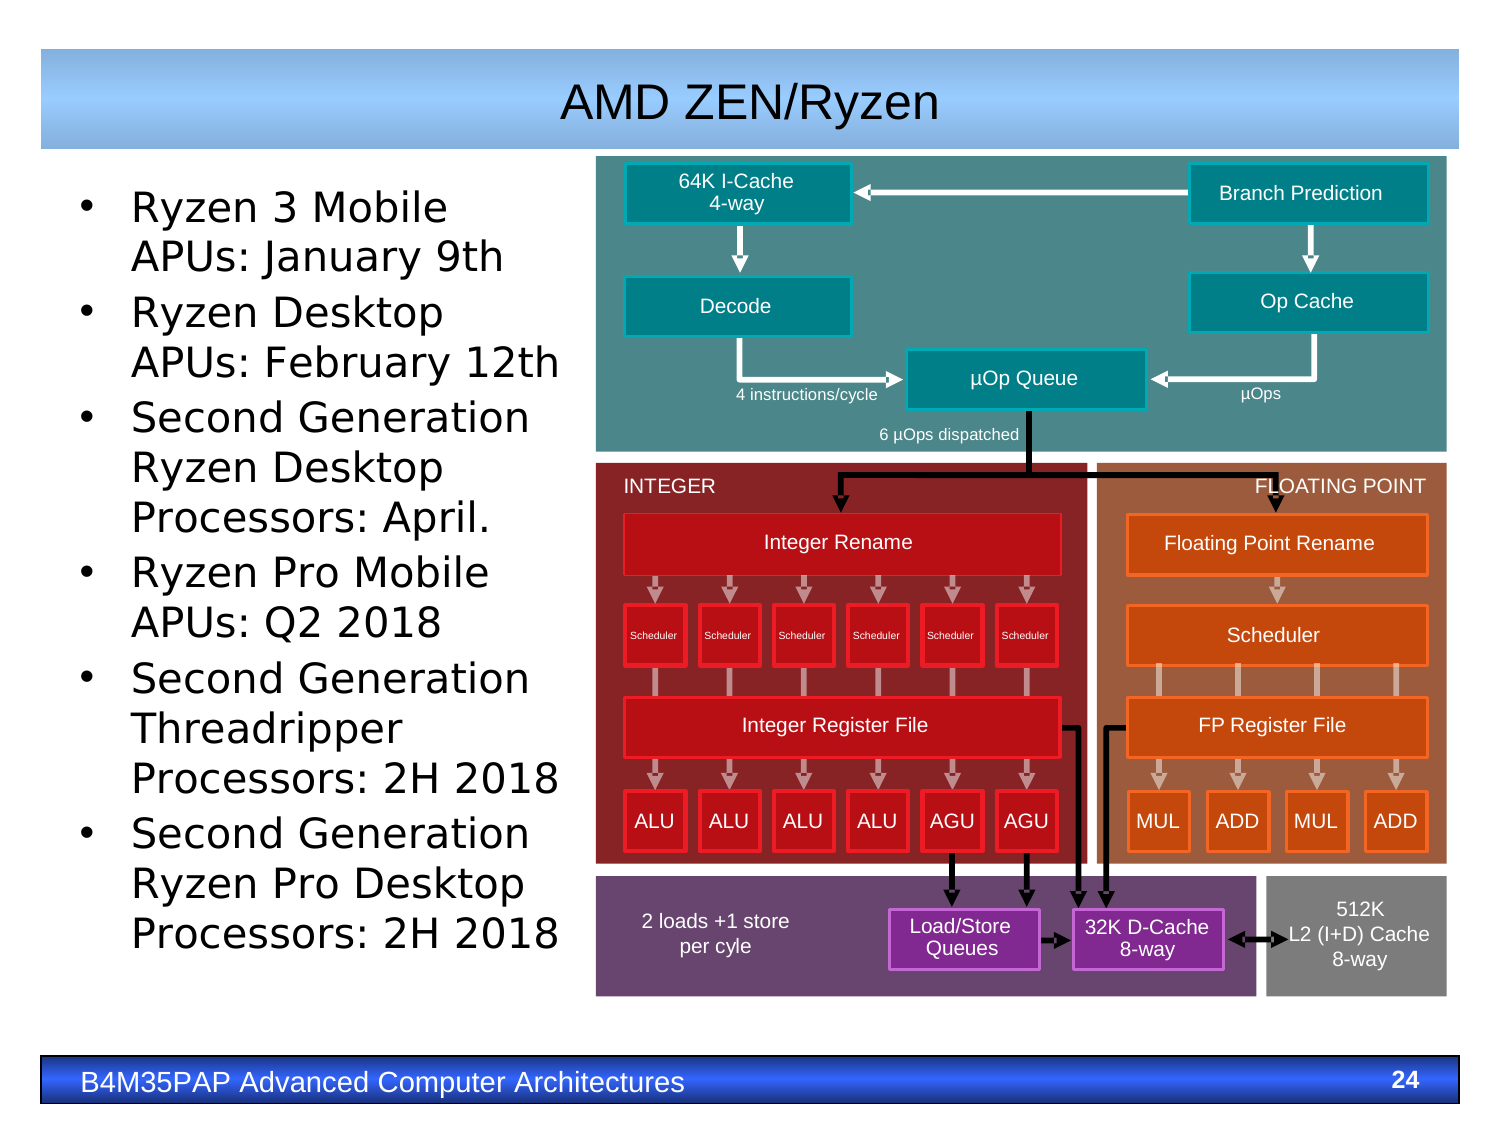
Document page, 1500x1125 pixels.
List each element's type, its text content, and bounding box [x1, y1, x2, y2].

title AMD ZEN/Ryzen [41, 49, 1459, 149]
chart [533, 156, 1447, 1016]
list Ryzen 3 Mobile APUs: January 9th Ryzen Desktop APUs: February 12th Second Generation Ryzen Desktop Processors: April. Ryzen Pro Mobile APUs: Q2 2018 Second Generation Threadripper Processors: 2H 2018 Second Generation Ryzen Pro Desktop Processors: 2H 2018 [64, 172, 576, 997]
